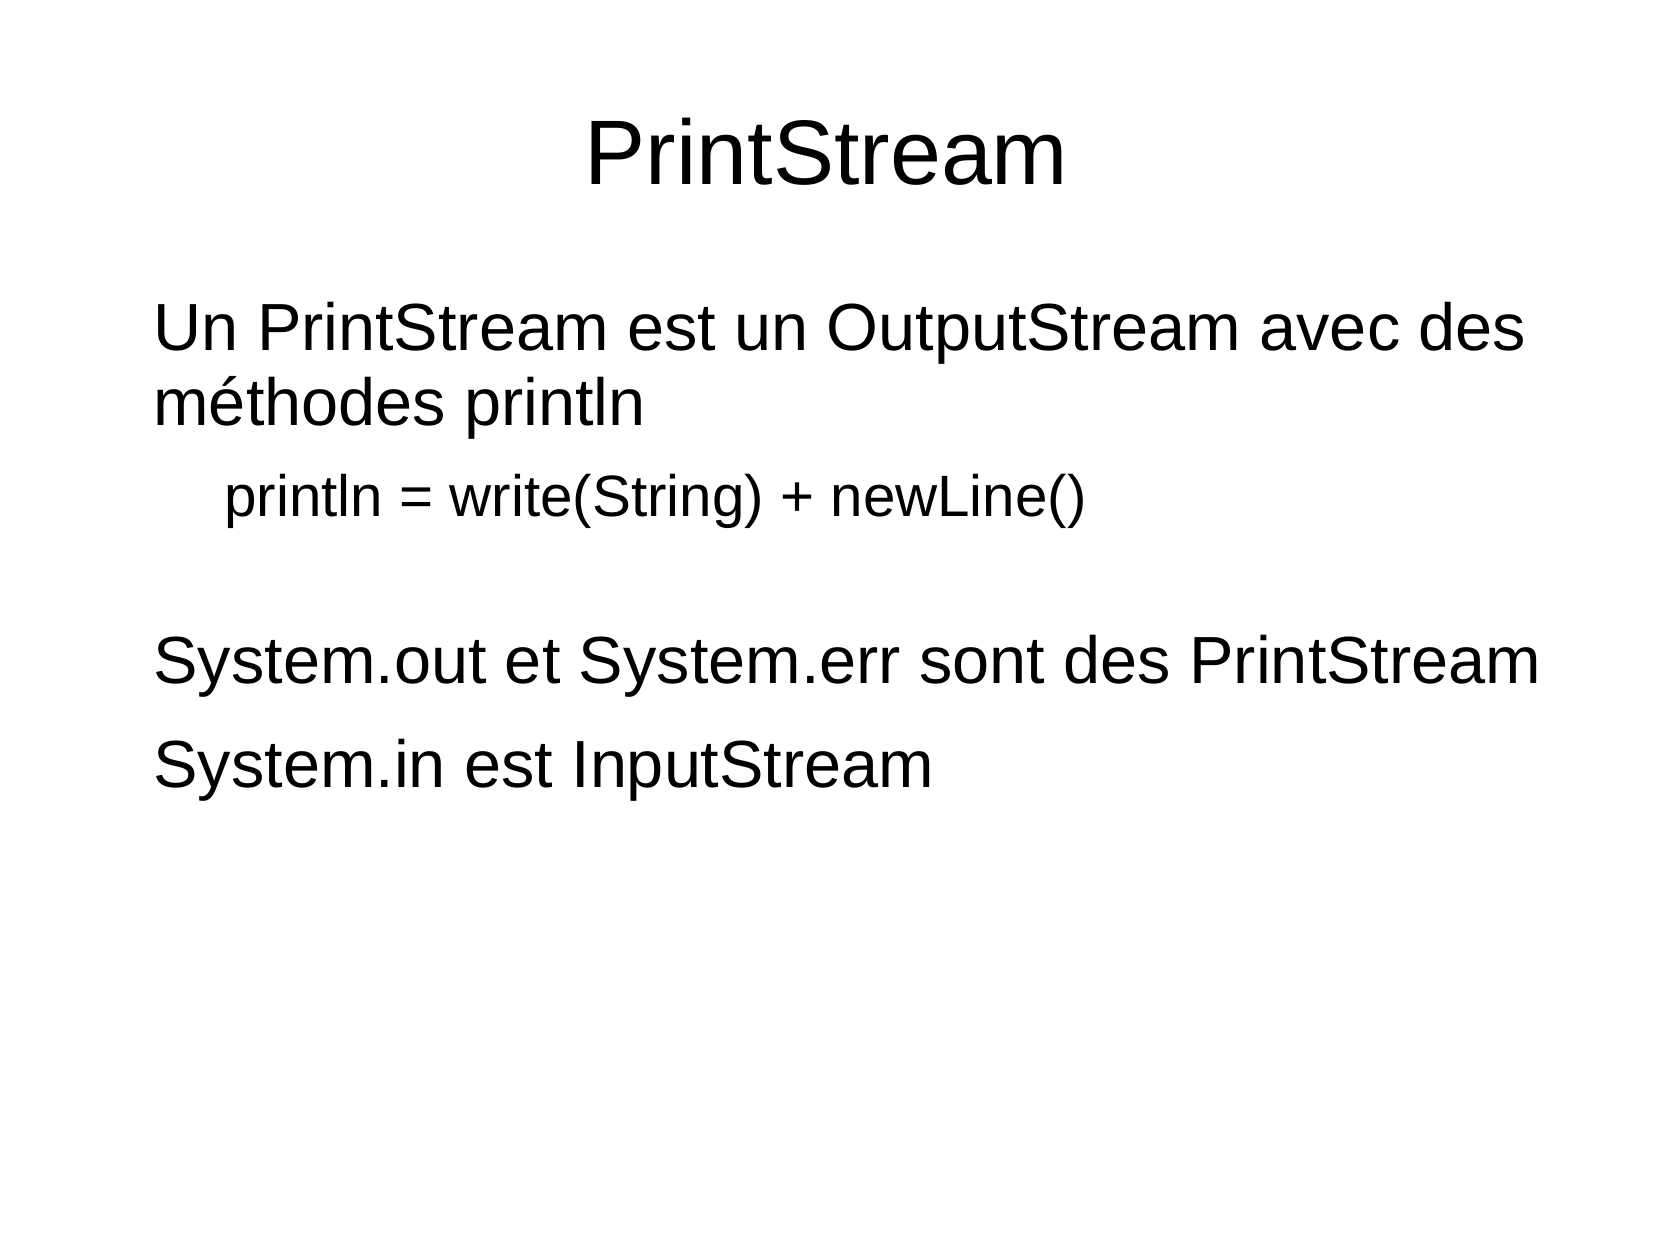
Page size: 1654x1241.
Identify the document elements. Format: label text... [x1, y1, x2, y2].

title PrintStream [82, 49, 1571, 257]
list Un PrintStream est un OutputStream avec des méthodes println println = write(String) + newLine() System.out et System.err sont des PrintStream System.in est InputStream [82, 290, 1571, 1010]
